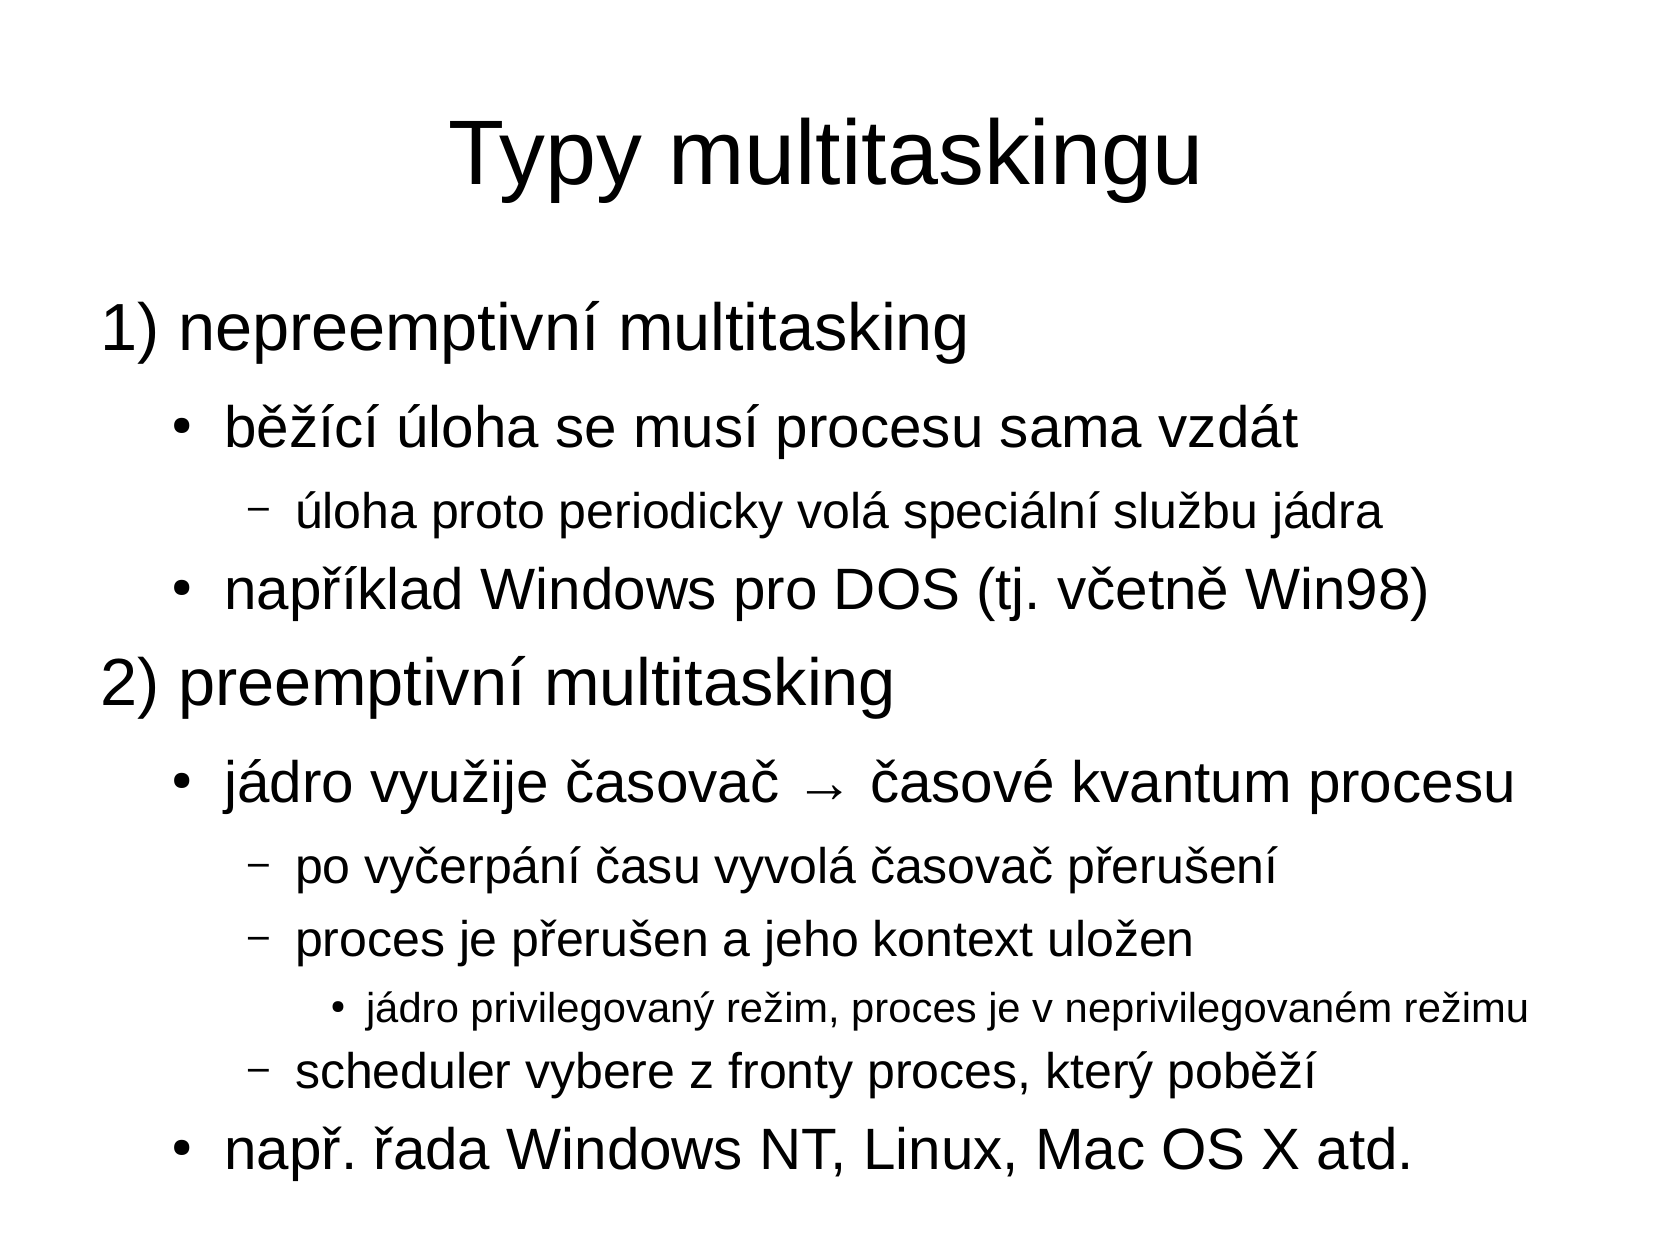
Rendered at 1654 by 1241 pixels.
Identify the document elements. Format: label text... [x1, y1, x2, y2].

list nepreemptivní multitasking běžící úloha se musí procesu sama vzdát úloha proto periodicky volá speciální službu jádra například Windows pro DOS (tj. včetně Win98) preemptivní multitasking jádro využije časovač → časové kvantum procesu po vyčerpání času vyvolá časovač přerušení proces je přerušen a jeho kontext uložen jádro privilegovaný režim, proces je v neprivilegovaném režimu scheduler vybere z fronty proces, který poběží např. řada Windows NT, Linux, Mac OS X atd. [82, 290, 1571, 1182]
title Typy multitaskingu [82, 56, 1571, 250]
